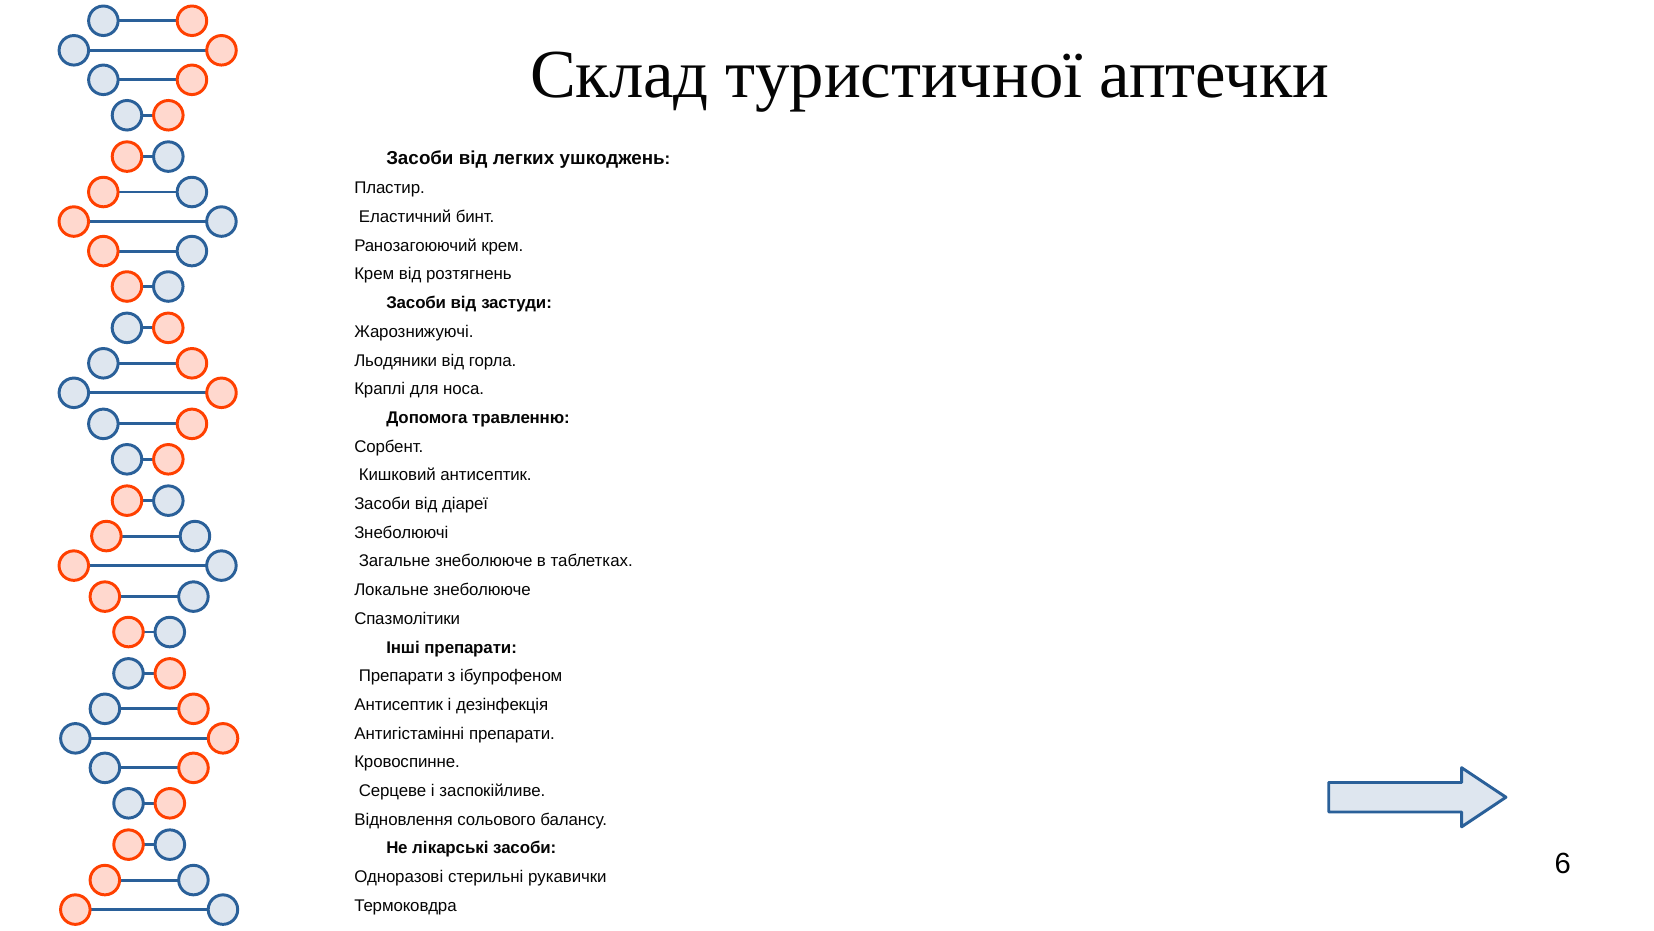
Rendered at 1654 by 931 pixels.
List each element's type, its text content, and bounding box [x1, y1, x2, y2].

title Склад туристичної аптечки [265, 0, 1595, 148]
text_box [1328, 767, 1506, 827]
list Засоби від легких ушкоджень: Пластир. Еластичний бинт. Ранозагоюючий крем. Крем від розтягнень Засоби від застуди: Жарознижуючі. Льодяники від горла. Краплі для носа. Допомога травленню: Сорбент. Кишковий антисептик. Засоби від діареї Знеболюючі Загальне знеболююче в таблетках. Локальне знеболююче Спазмолітики Інші препарати: Препарати з ібупрофеном Антисептик і дезінфекція Антигістамінні препарати. Кровоспинне. Серцеве і заспокійливе. Відновлення сольового балансу. Не лікарські засоби: Одноразові стерильні рукавички Термоковдра [354, 147, 1211, 916]
